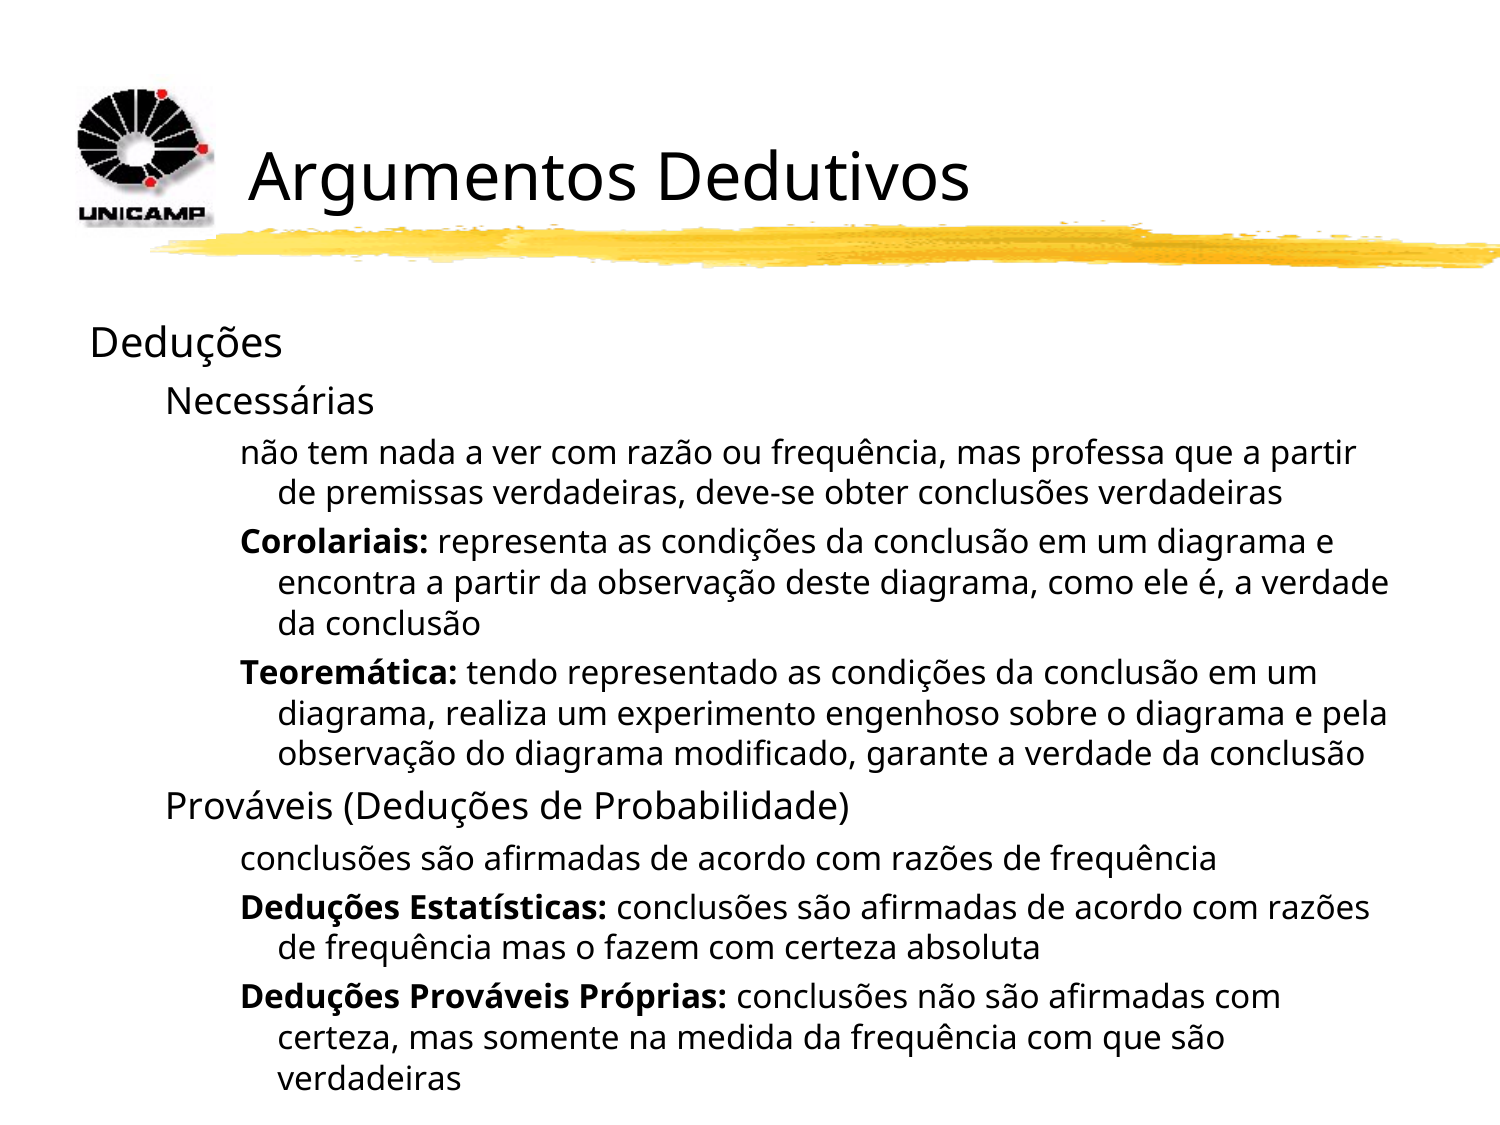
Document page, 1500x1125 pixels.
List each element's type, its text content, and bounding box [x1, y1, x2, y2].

list Deduções Necessárias não tem nada a ver com razão ou frequência, mas professa que a partir de premissas verdadeiras, deve-se obter conclusões verdadeiras Corolariais: representa as condições da conclusão em um diagrama e encontra a partir da observação deste diagrama, como ele é, a verdade da conclusão Teoremática: tendo representado as condições da conclusão em um diagrama, realiza um experimento engenhoso sobre o diagrama e pela observação do diagrama modificado, garante a verdade da conclusão Prováveis (Deduções de Probabilidade) conclusões são afirmadas de acordo com razões de frequência Deduções Estatísticas: conclusões são afirmadas de acordo com razões de frequência mas o fazem com certeza absoluta Deduções Prováveis Próprias: conclusões não são afirmadas com certeza, mas somente na medida da frequência com que são verdadeiras [74, 309, 1417, 994]
title Argumentos Dedutivos [233, 37, 1434, 225]
picture [75, 74, 1500, 279]
